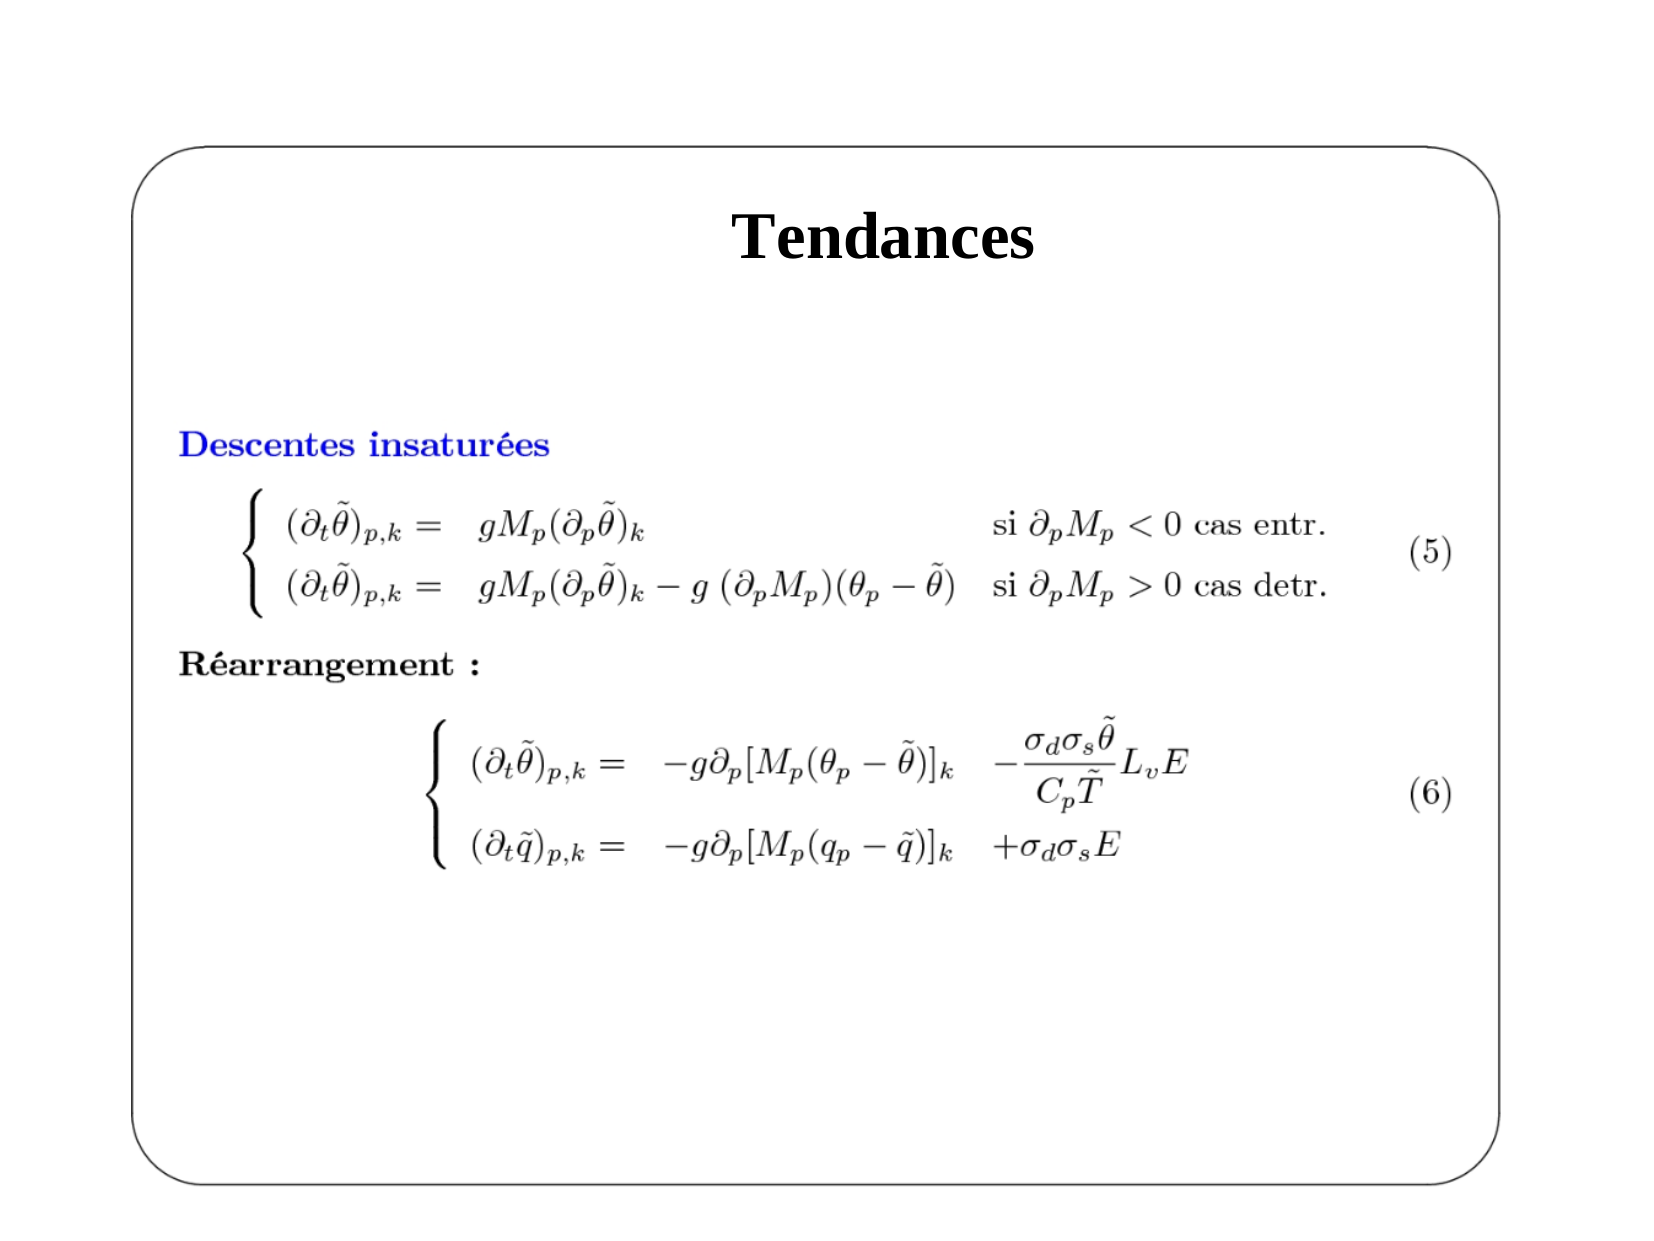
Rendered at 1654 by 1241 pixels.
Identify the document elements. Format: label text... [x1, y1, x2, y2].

text_box Tendances [731, 198, 1037, 275]
picture [0, 26, 1654, 1241]
